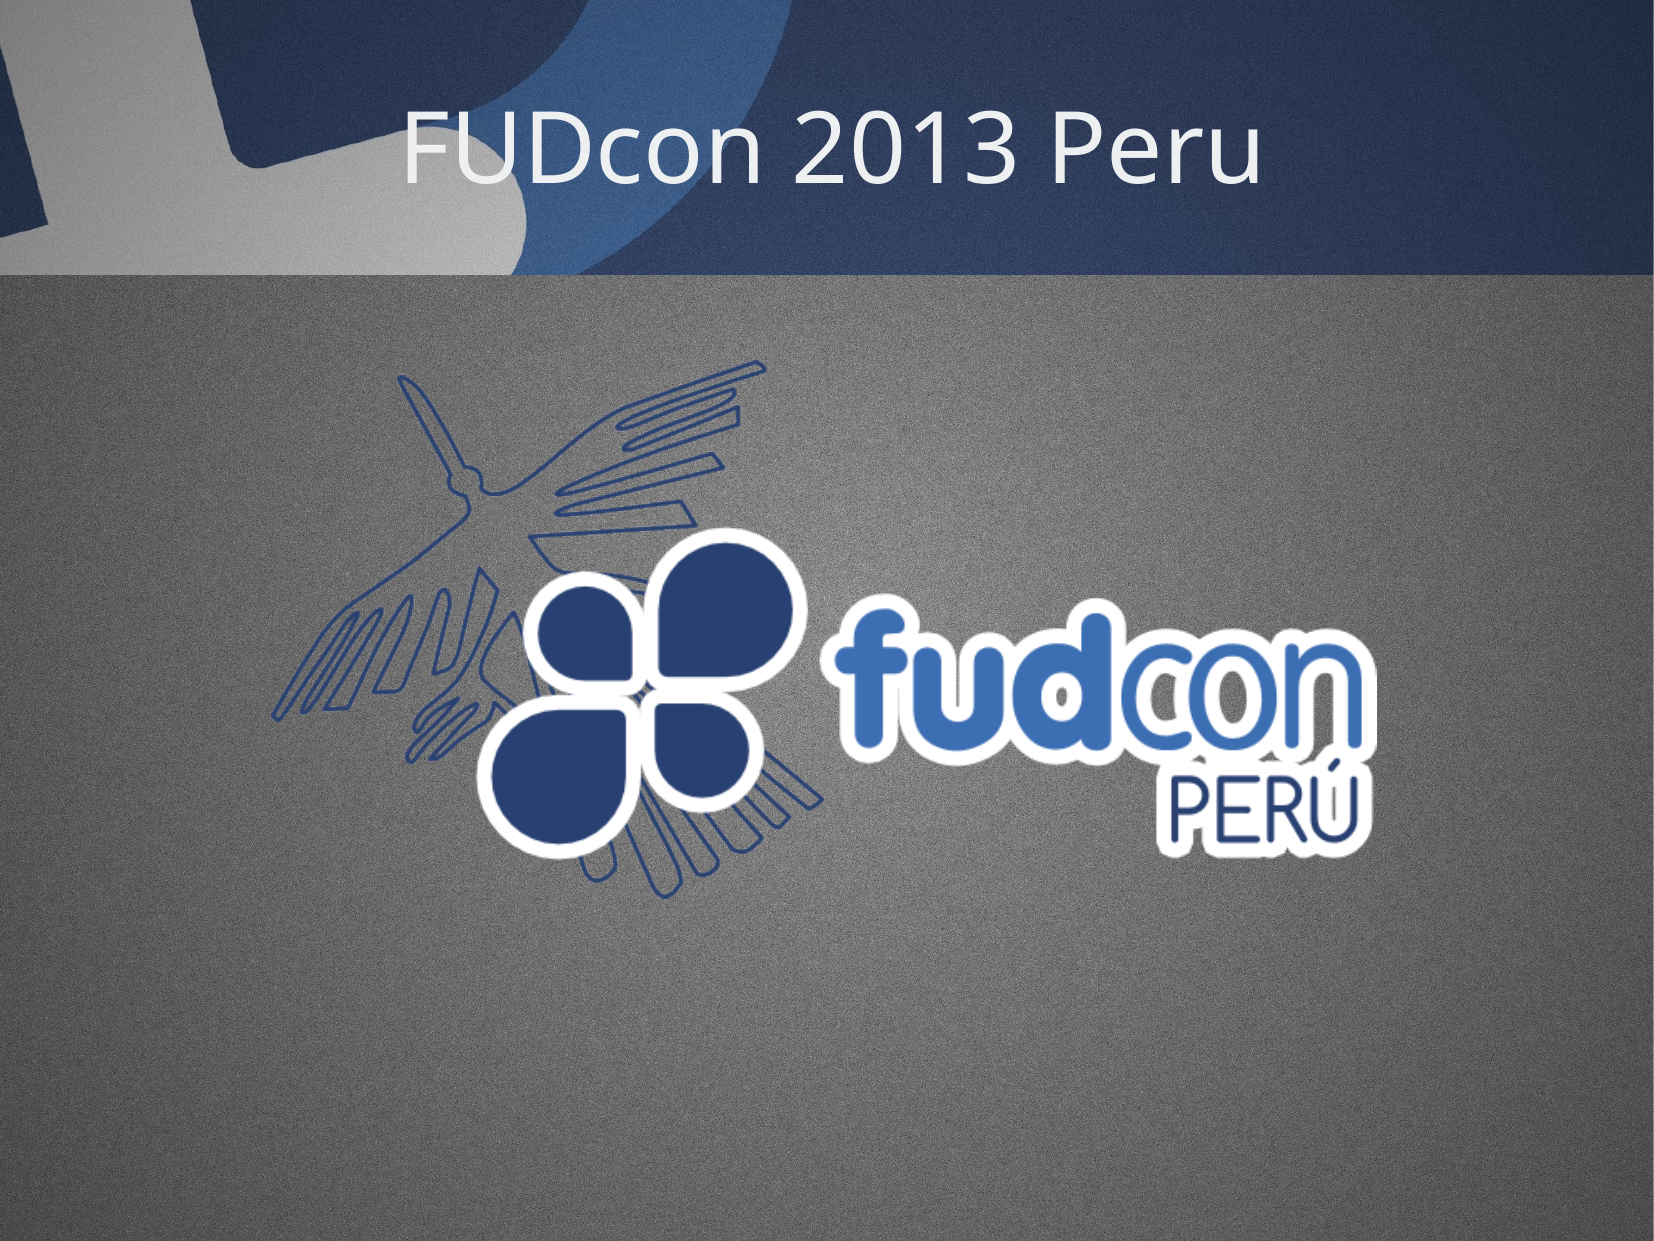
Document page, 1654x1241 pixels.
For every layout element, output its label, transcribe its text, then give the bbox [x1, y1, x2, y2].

picture [0, 0, 1654, 1241]
text_box FUDcon 2013 Peru [88, 43, 1577, 252]
